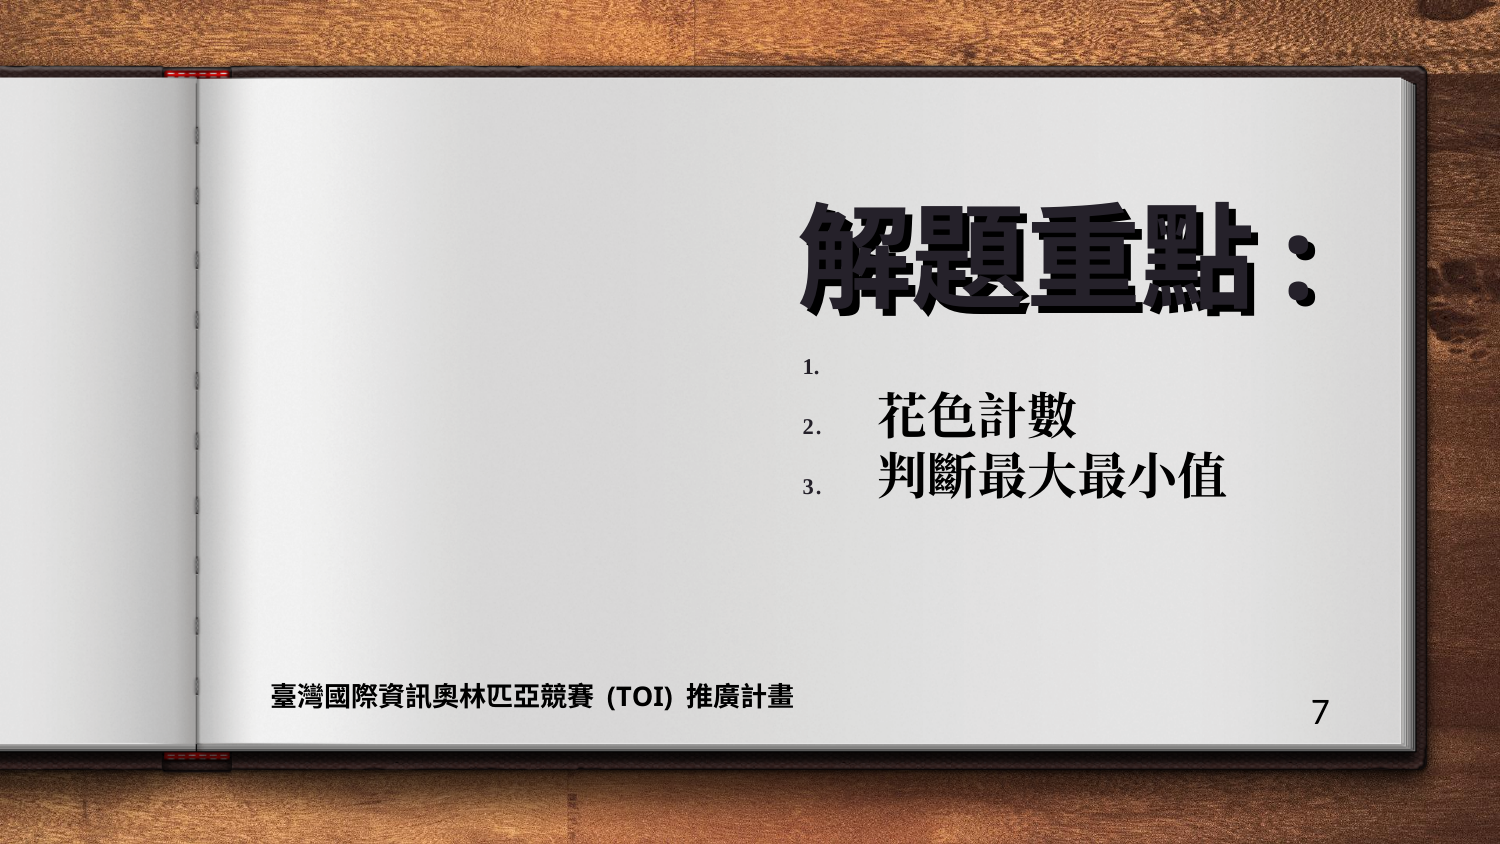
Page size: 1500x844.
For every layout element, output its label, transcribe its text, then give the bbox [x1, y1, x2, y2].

subtitle 花色計數 判斷最大最小值 [787, 309, 1341, 584]
title 解題重點: [782, 146, 1313, 338]
text_box 7 [1295, 672, 1386, 737]
